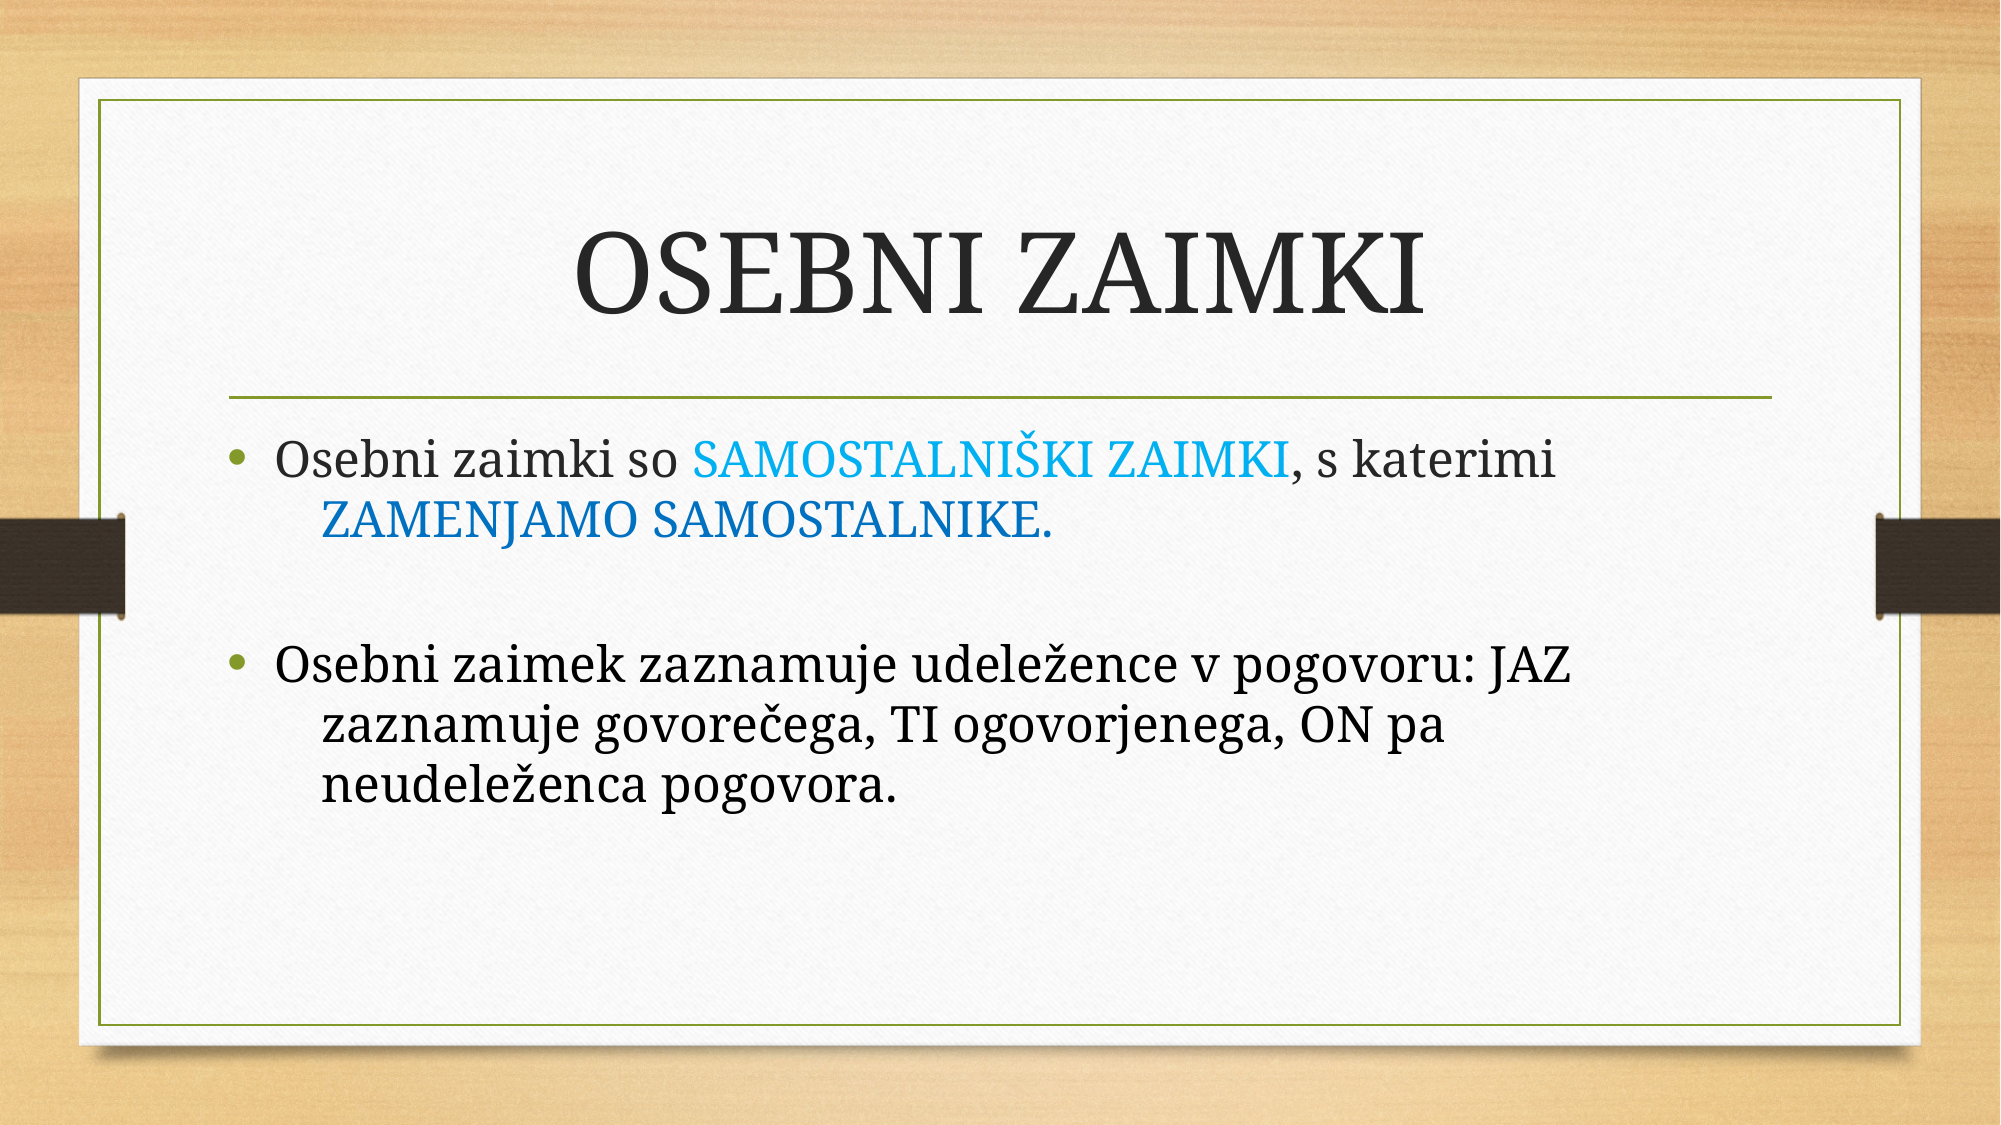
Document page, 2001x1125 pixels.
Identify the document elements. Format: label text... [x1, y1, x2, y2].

title OSEBNI ZAIMKI [212, 161, 1788, 376]
list Osebni zaimki so SAMOSTALNIŠKI ZAIMKI, s katerimi ZAMENJAMO SAMOSTALNIKE. Osebni zaimek zaznamuje udeležence v pogovoru: JAZ zaznamuje govorečega, TI ogovorjenega, ON pa neudeleženca pogovora. [212, 419, 1788, 964]
